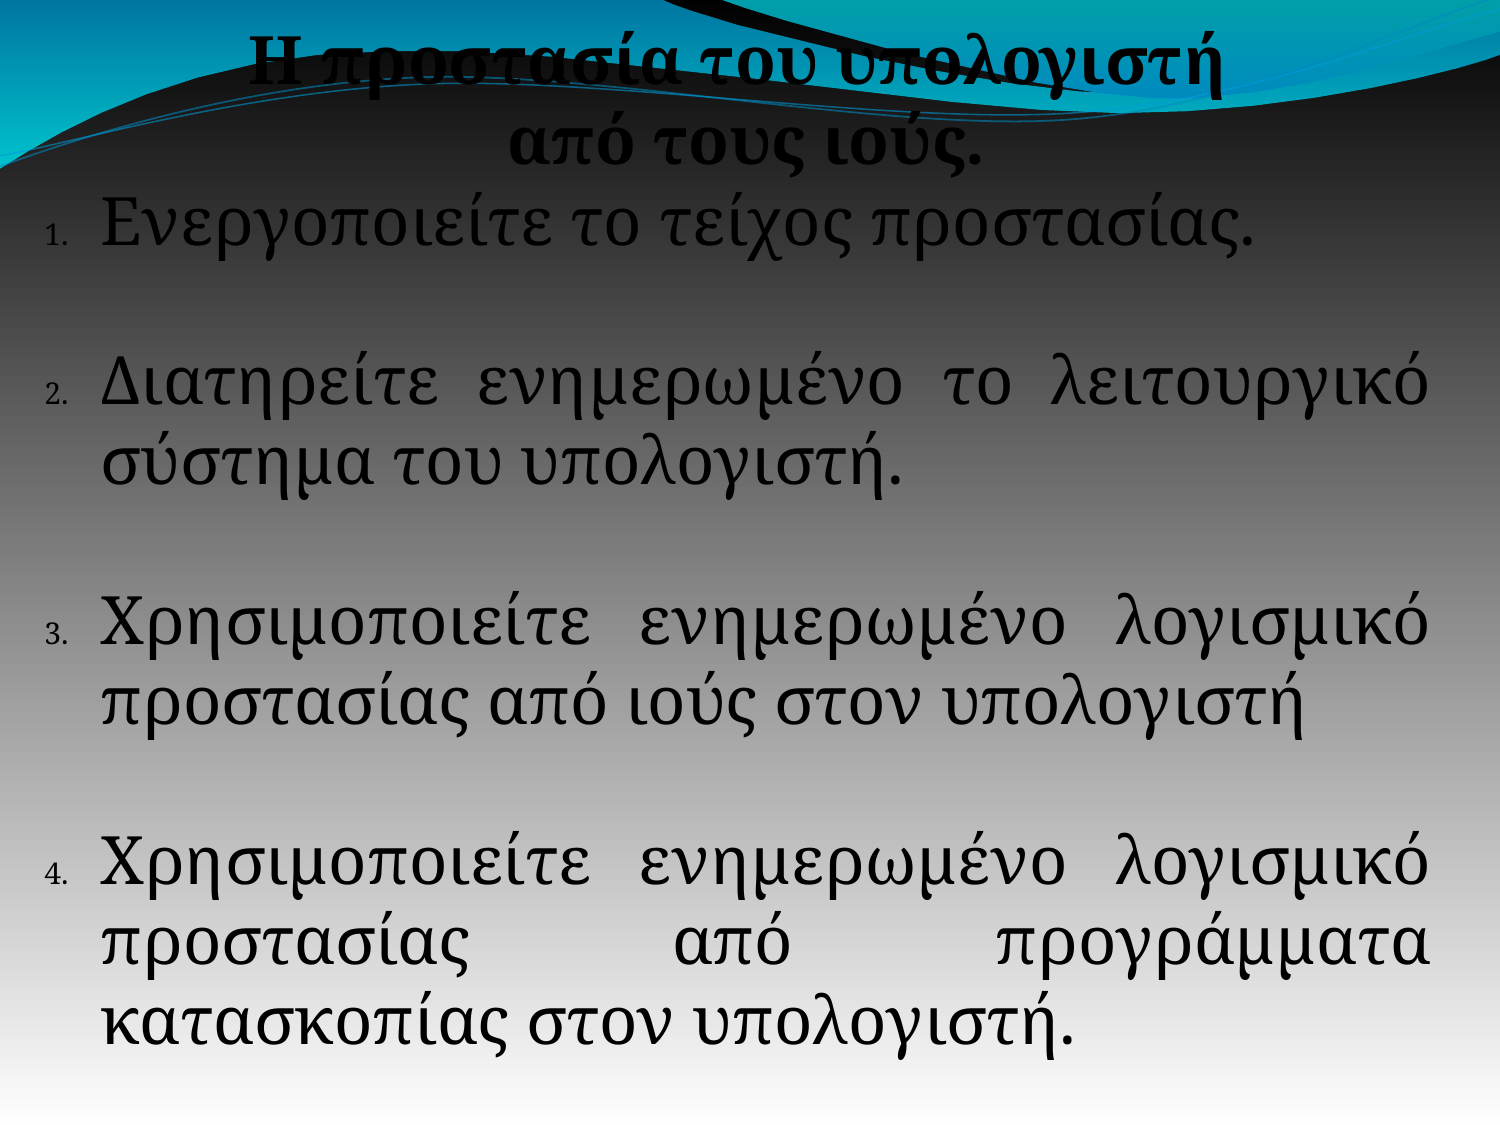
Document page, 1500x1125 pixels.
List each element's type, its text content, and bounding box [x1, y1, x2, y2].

text_box Η προστασία του υπολογιστή από τους ιούς. Ενεργοποιείτε το τείχος προστασίας. Διατηρείτε ενημερωμένο το λειτουργικό σύστημα του υπολογιστή. Χρησιμοποιείτε ενημερωμένο λογισμικό προστασίας από ιούς στον υπολογιστή Χρησιμοποιείτε ενημερωμένο λογισμικό προστασίας από προγράμματα κατασκοπίας στον υπολογιστή. [29, 10, 1447, 1111]
